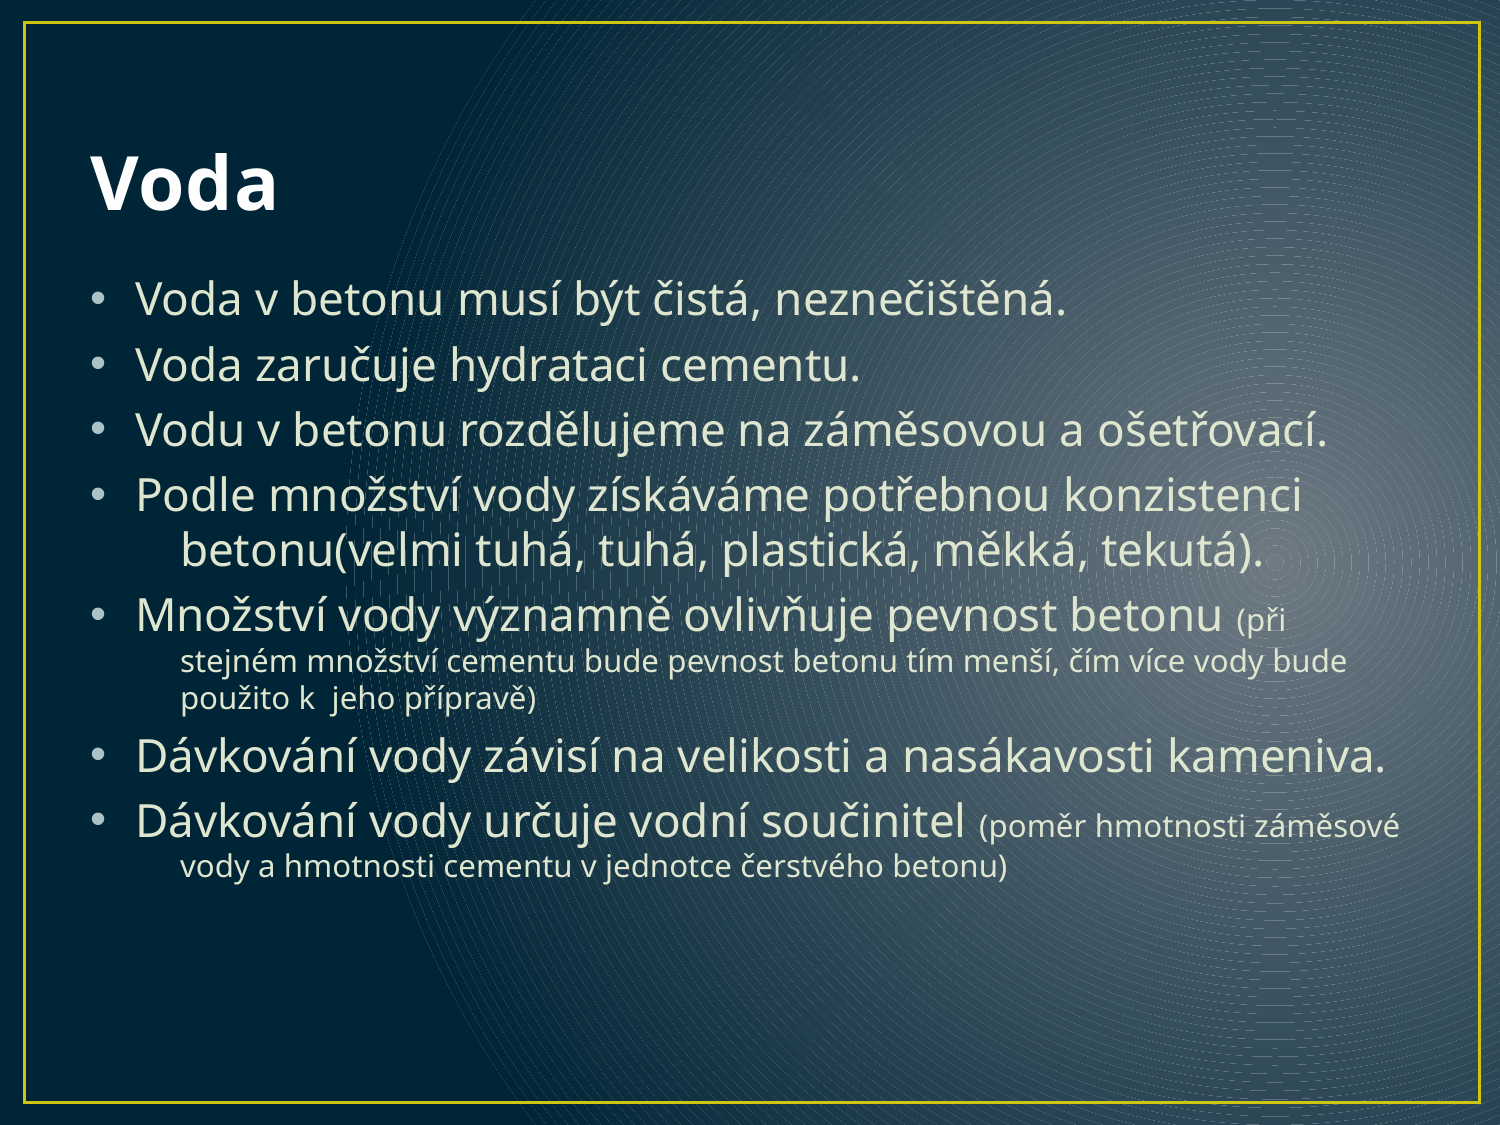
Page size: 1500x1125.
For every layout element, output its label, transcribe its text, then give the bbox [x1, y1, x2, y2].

title Voda [75, 45, 1426, 233]
list Voda v betonu musí být čistá, neznečištěná. Voda zaručuje hydrataci cementu. Vodu v betonu rozdělujeme na záměsovou a ošetřovací. Podle množství vody získáváme potřebnou konzistenci betonu(velmi tuhá, tuhá, plastická, měkká, tekutá). Množství vody významně ovlivňuje pevnost betonu (při stejném množství cementu bude pevnost betonu tím menší, čím více vody bude použito k jeho přípravě) Dávkování vody závisí na velikosti a nasákavosti kameniva. Dávkování vody určuje vodní součinitel (poměr hmotnosti záměsové vody a hmotnosti cementu v jednotce čerstvého betonu) [75, 262, 1426, 1005]
